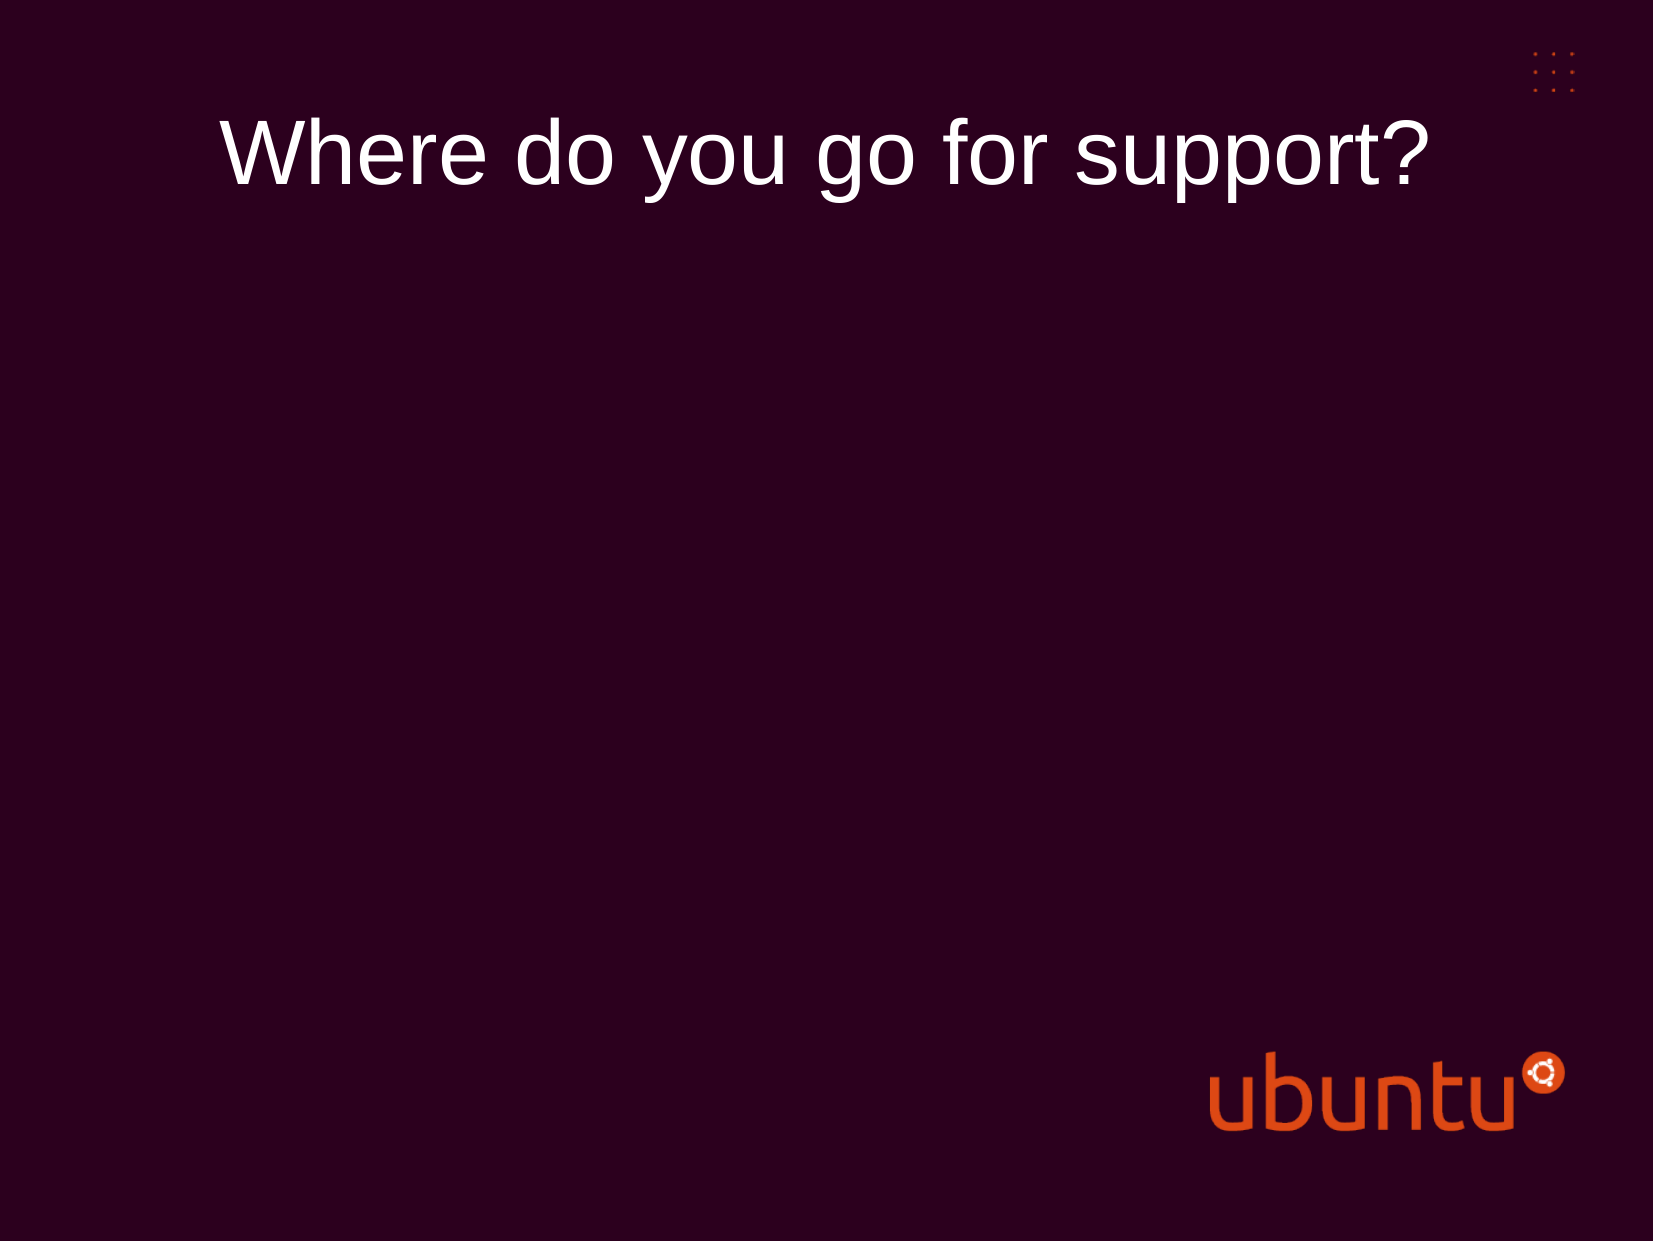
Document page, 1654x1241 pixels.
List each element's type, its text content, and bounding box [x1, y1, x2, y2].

title Where do you go for support? [82, 49, 1571, 257]
picture [1571, 49, 1575, 94]
picture [1121, 960, 1653, 1223]
